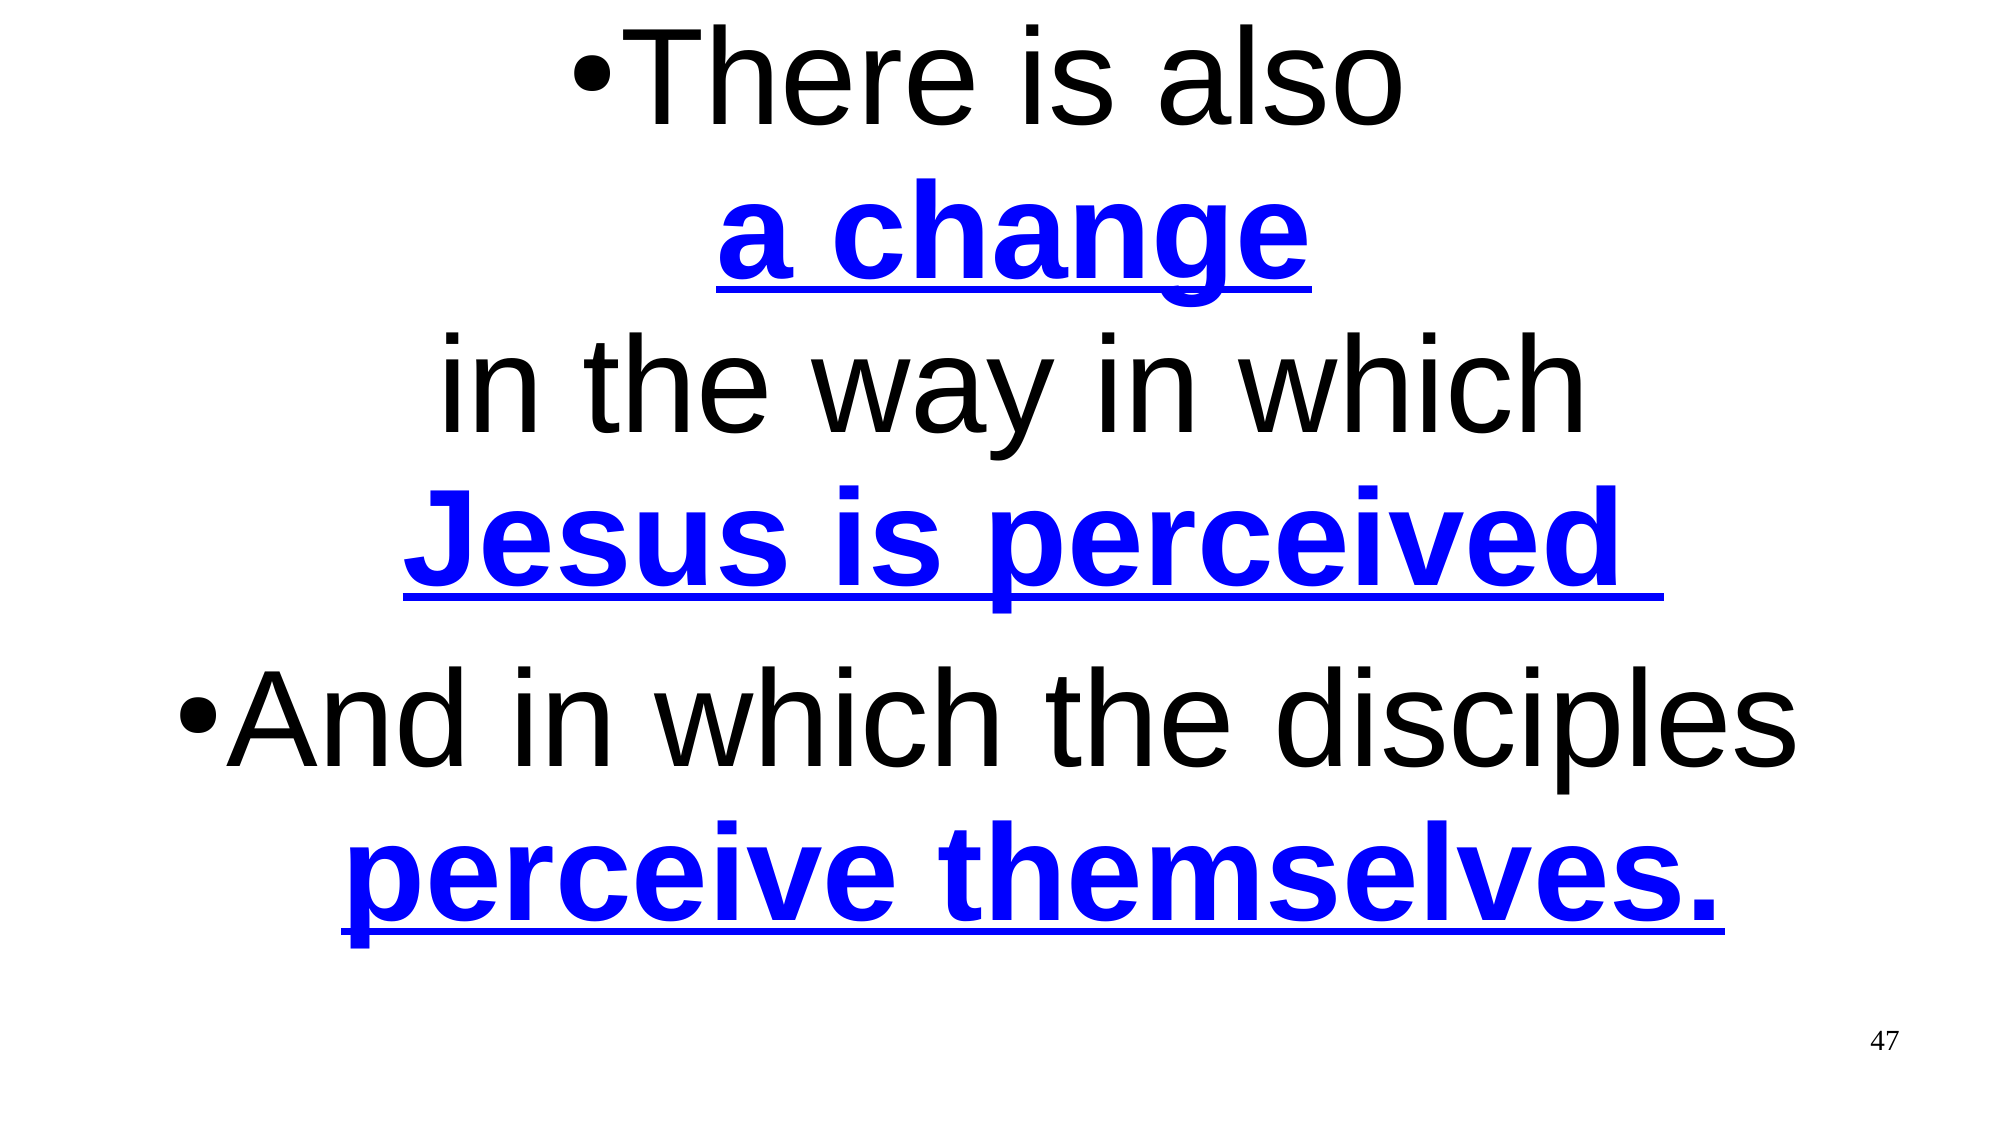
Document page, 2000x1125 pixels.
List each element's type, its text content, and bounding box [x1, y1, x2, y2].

list There is also a change in the way in which Jesus is perceived And in which the disciples perceive themselves. [0, 0, 1996, 1123]
